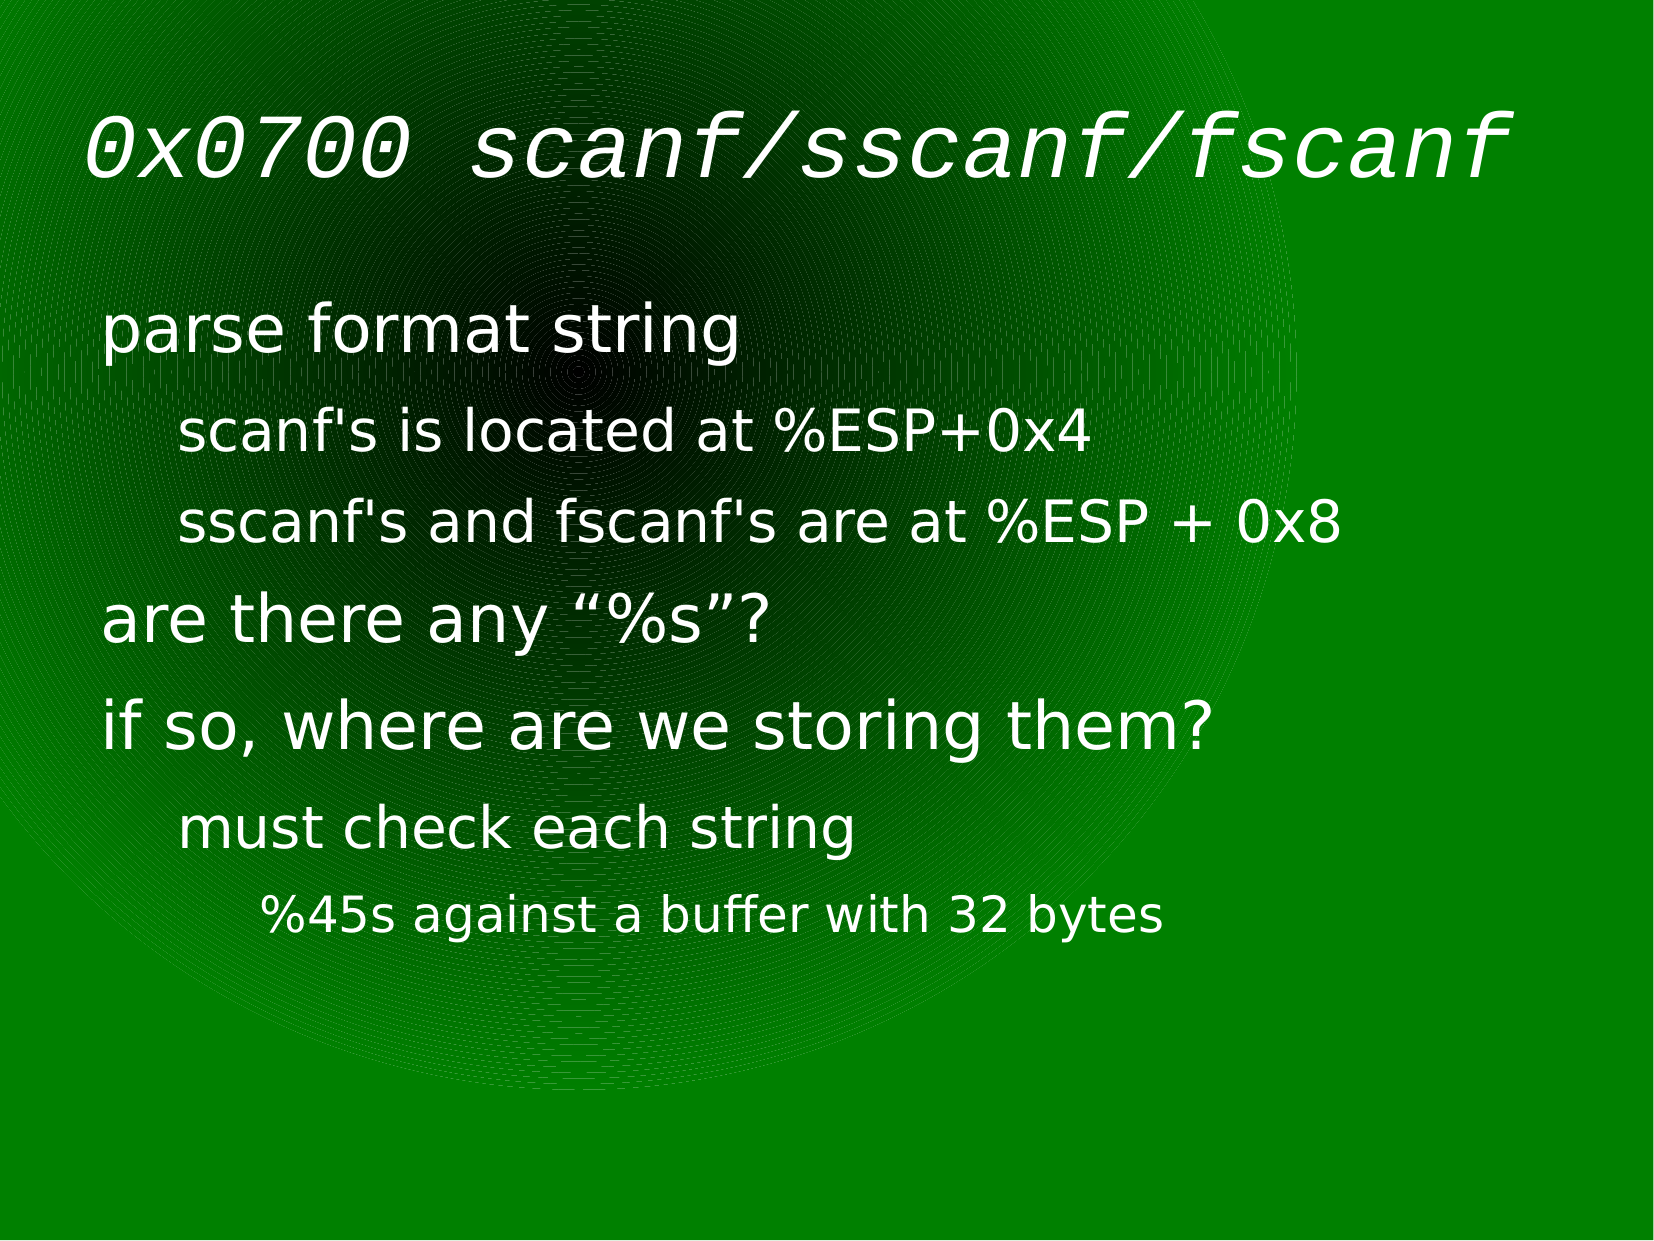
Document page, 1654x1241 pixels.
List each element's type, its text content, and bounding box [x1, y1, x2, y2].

title 0x0700 scanf/sscanf/fscanf [82, 56, 1571, 250]
list parse format string scanf's is located at %ESP+0x4 sscanf's and fscanf's are at %ESP + 0x8 are there any “%s”? if so, where are we storing them? must check each string %45s against a buffer with 32 bytes [82, 290, 1571, 1094]
